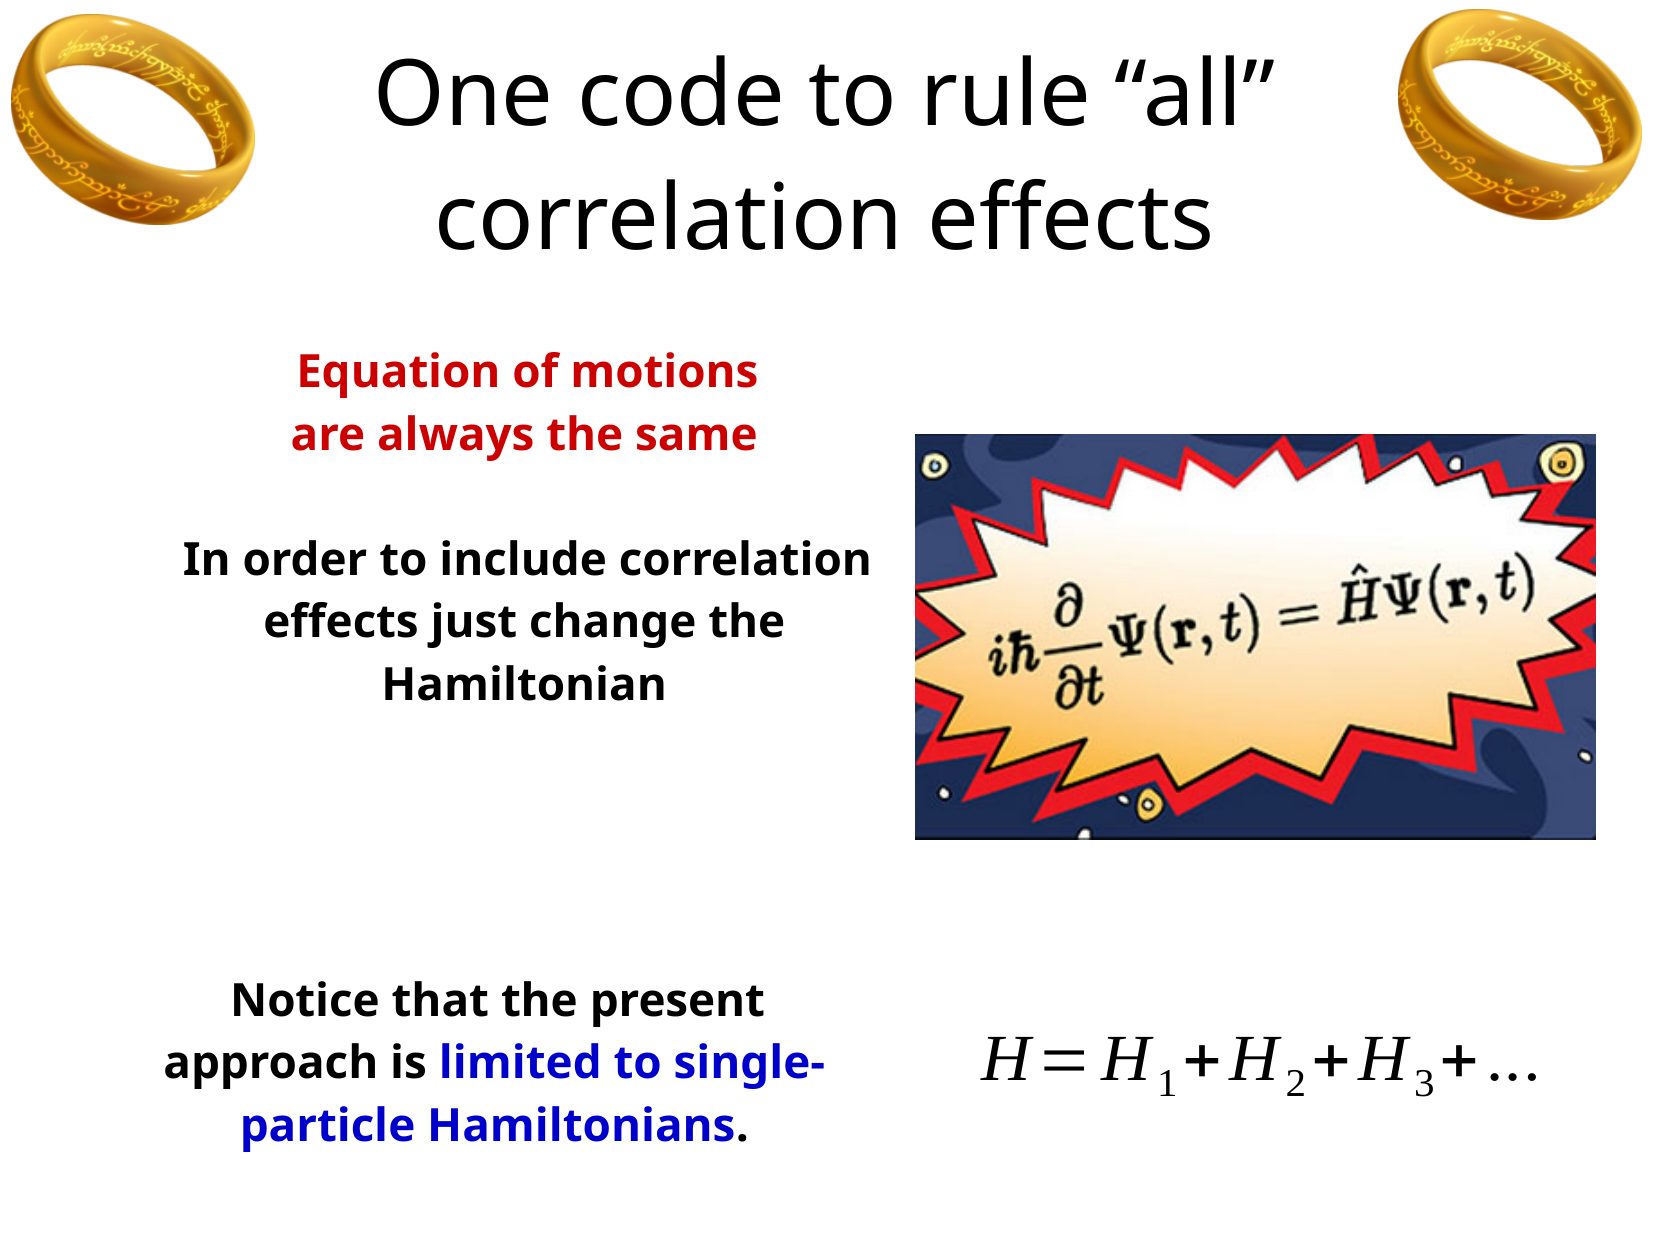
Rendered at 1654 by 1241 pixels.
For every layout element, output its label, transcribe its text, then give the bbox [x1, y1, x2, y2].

text_box Equation of motions are always the same In order to include correlation effects just change the Hamiltonian [90, 331, 924, 797]
chart [960, 1022, 1561, 1105]
picture [11, 14, 255, 225]
picture [1398, 9, 1642, 220]
picture [915, 434, 1596, 841]
text_box Notice that the present approach is limited to single-particle Hamiltonians. [60, 960, 894, 1200]
title One code to rule “all” correlation effects [285, 41, 1366, 262]
